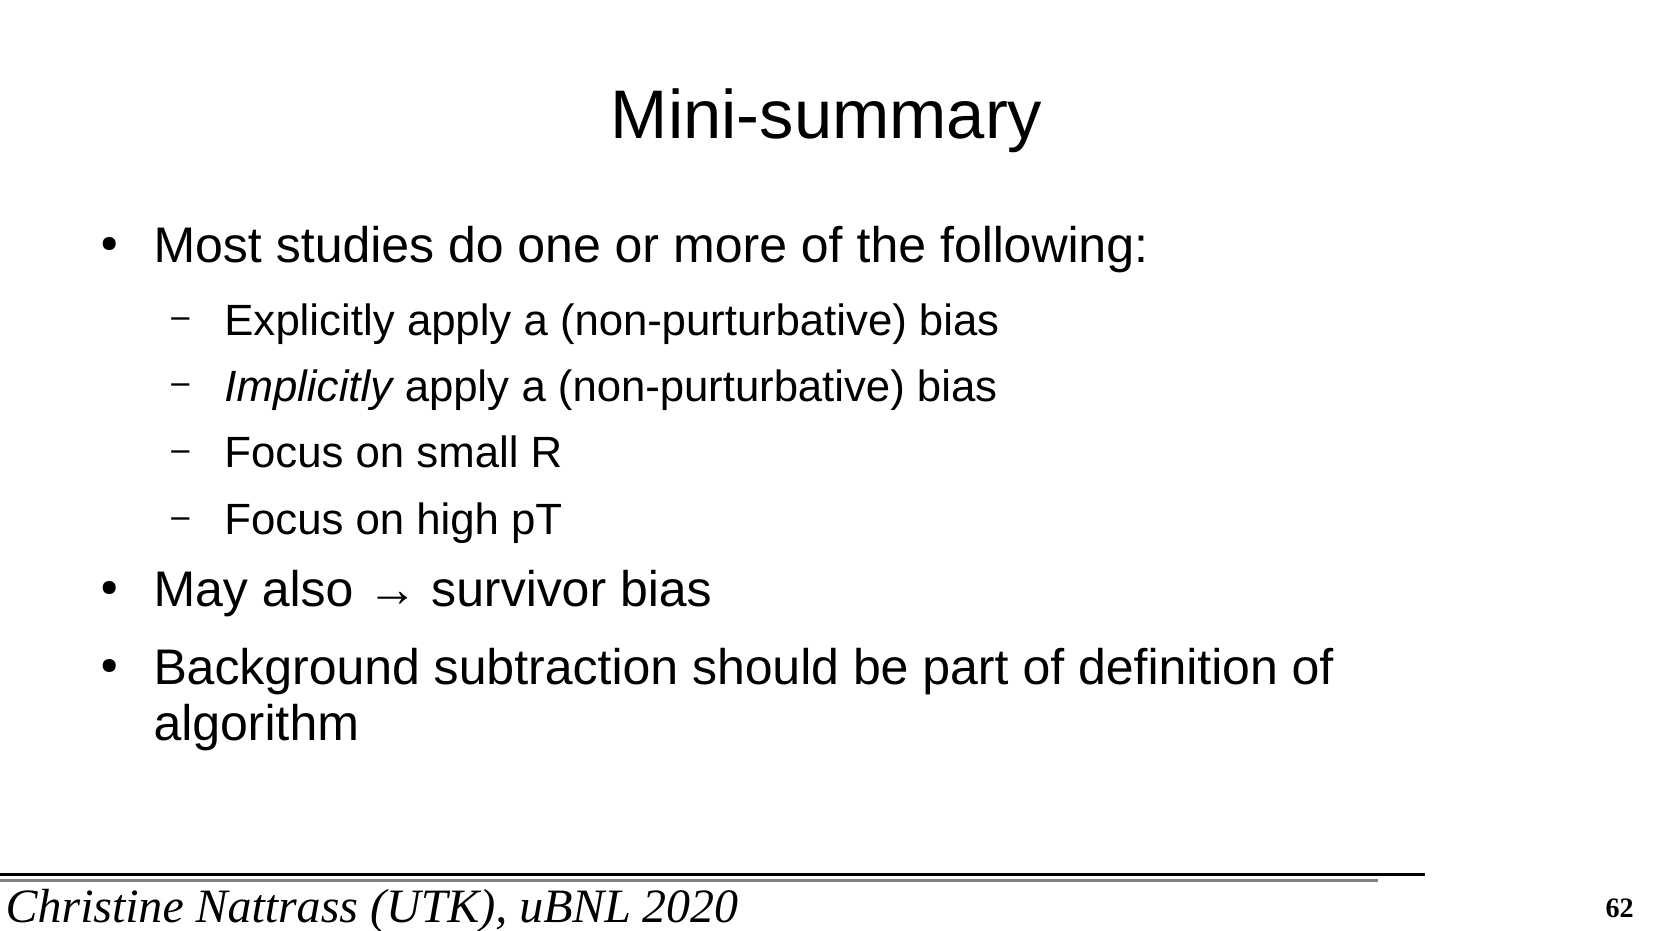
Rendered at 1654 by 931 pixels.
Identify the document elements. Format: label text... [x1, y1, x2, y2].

list Most studies do one or more of the following: Explicitly apply a (non-purturbative) bias Implicitly apply a (non-purturbative) bias Focus on small R Focus on high pT May also → survivor bias Background subtraction should be part of definition of algorithm [82, 217, 1538, 758]
title Mini-summary [82, 37, 1571, 193]
